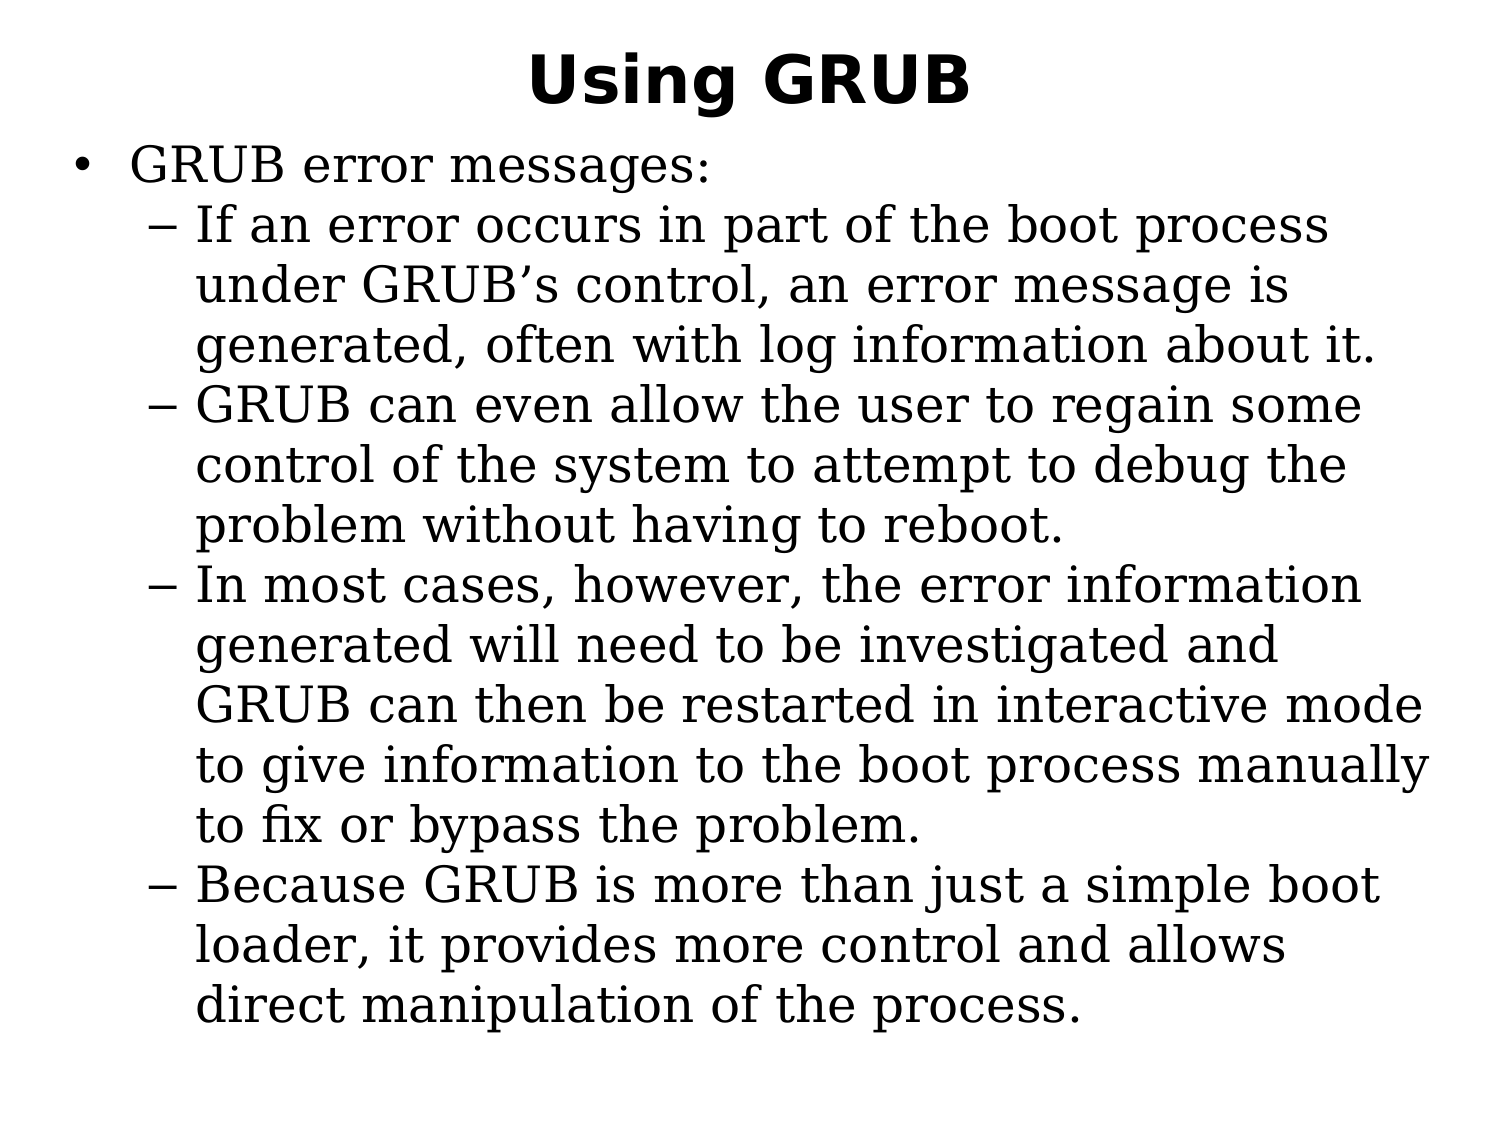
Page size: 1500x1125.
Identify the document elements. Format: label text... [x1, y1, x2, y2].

title Using GRUB [112, 29, 1388, 125]
list GRUB error messages: If an error occurs in part of the boot process under GRUB’s control, an error message is generated, often with log information about it. GRUB can even allow the user to regain some control of the system to attempt to debug the problem without having to reboot. In most cases, however, the error information generated will need to be investigated and GRUB can then be restarted in interactive mode to give information to the boot process manually to fix or bypass the problem. Because GRUB is more than just a simple boot loader, it provides more control and allows direct manipulation of the process. [59, 125, 1447, 1041]
